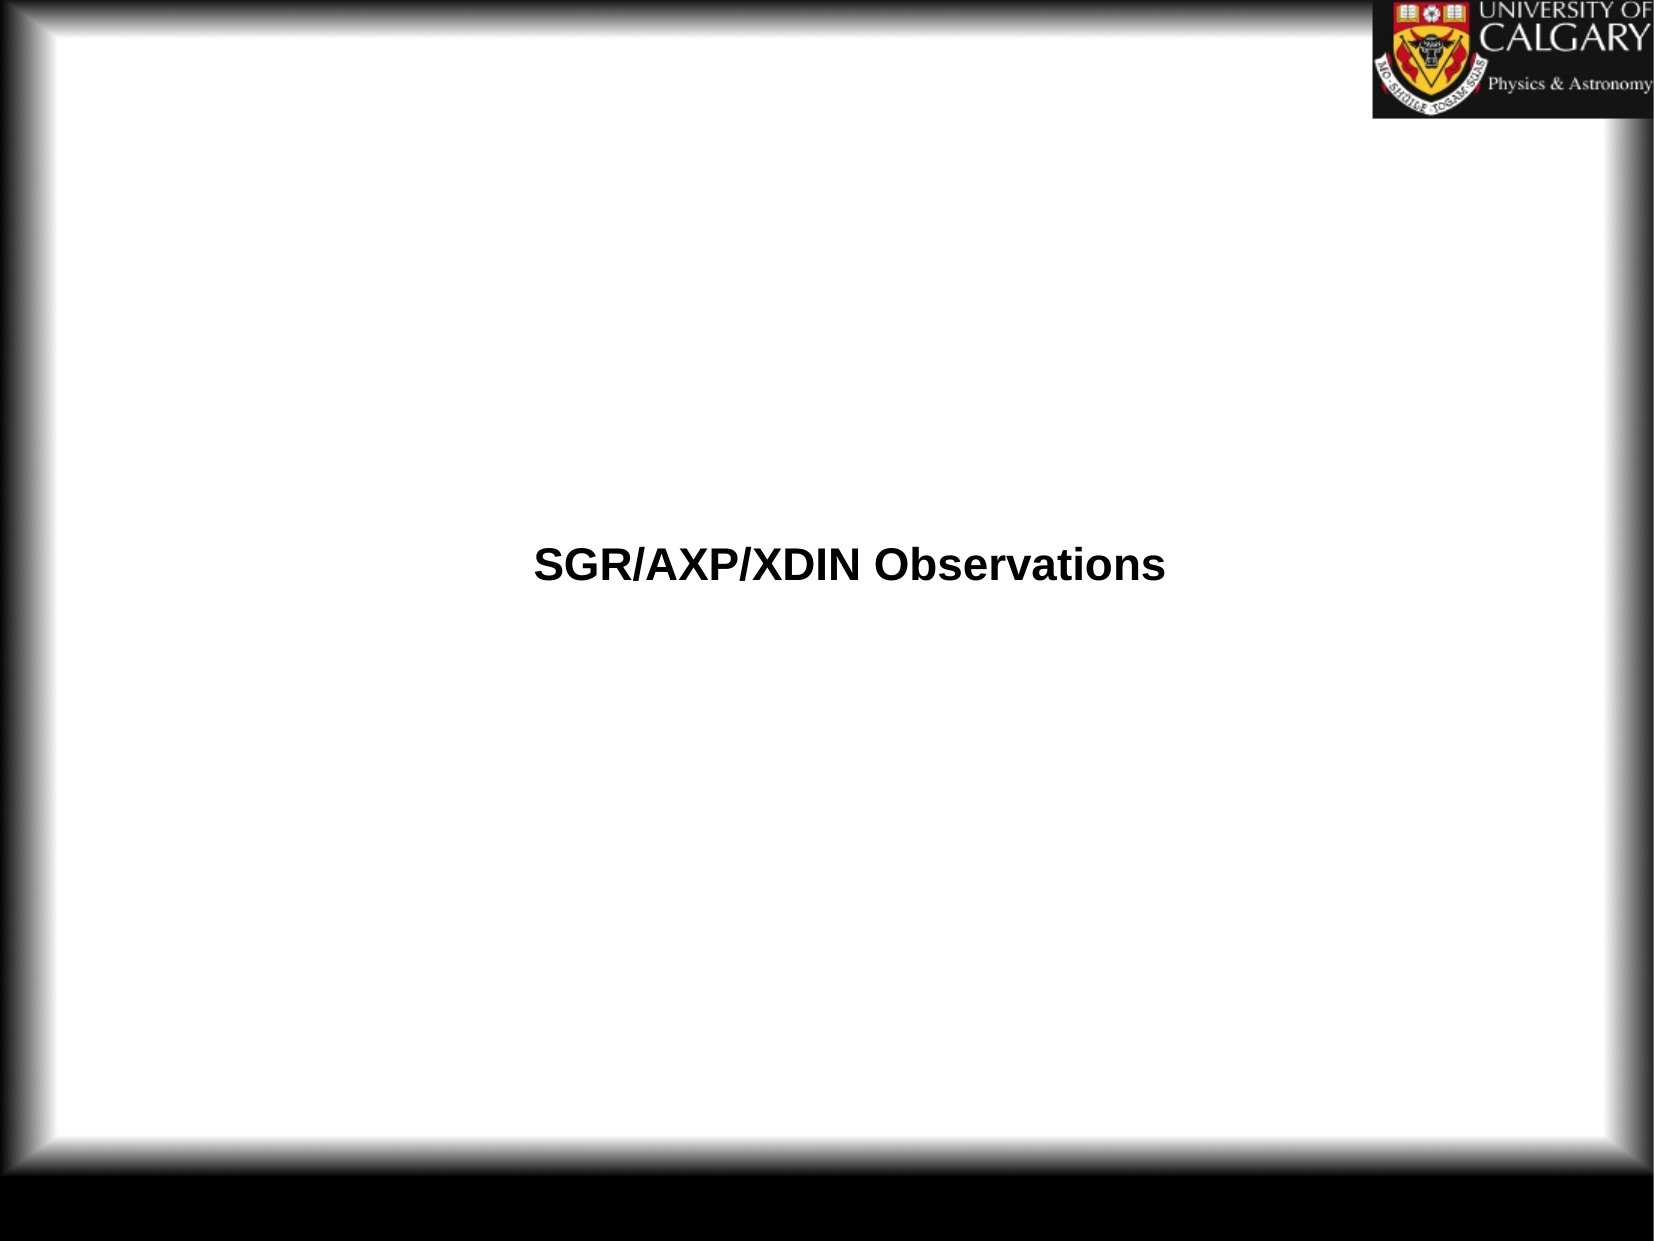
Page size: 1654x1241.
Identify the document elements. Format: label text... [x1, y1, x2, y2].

picture [0, 0, 1654, 1241]
text_box SGR/AXP/XDIN Observations [518, 531, 1182, 598]
